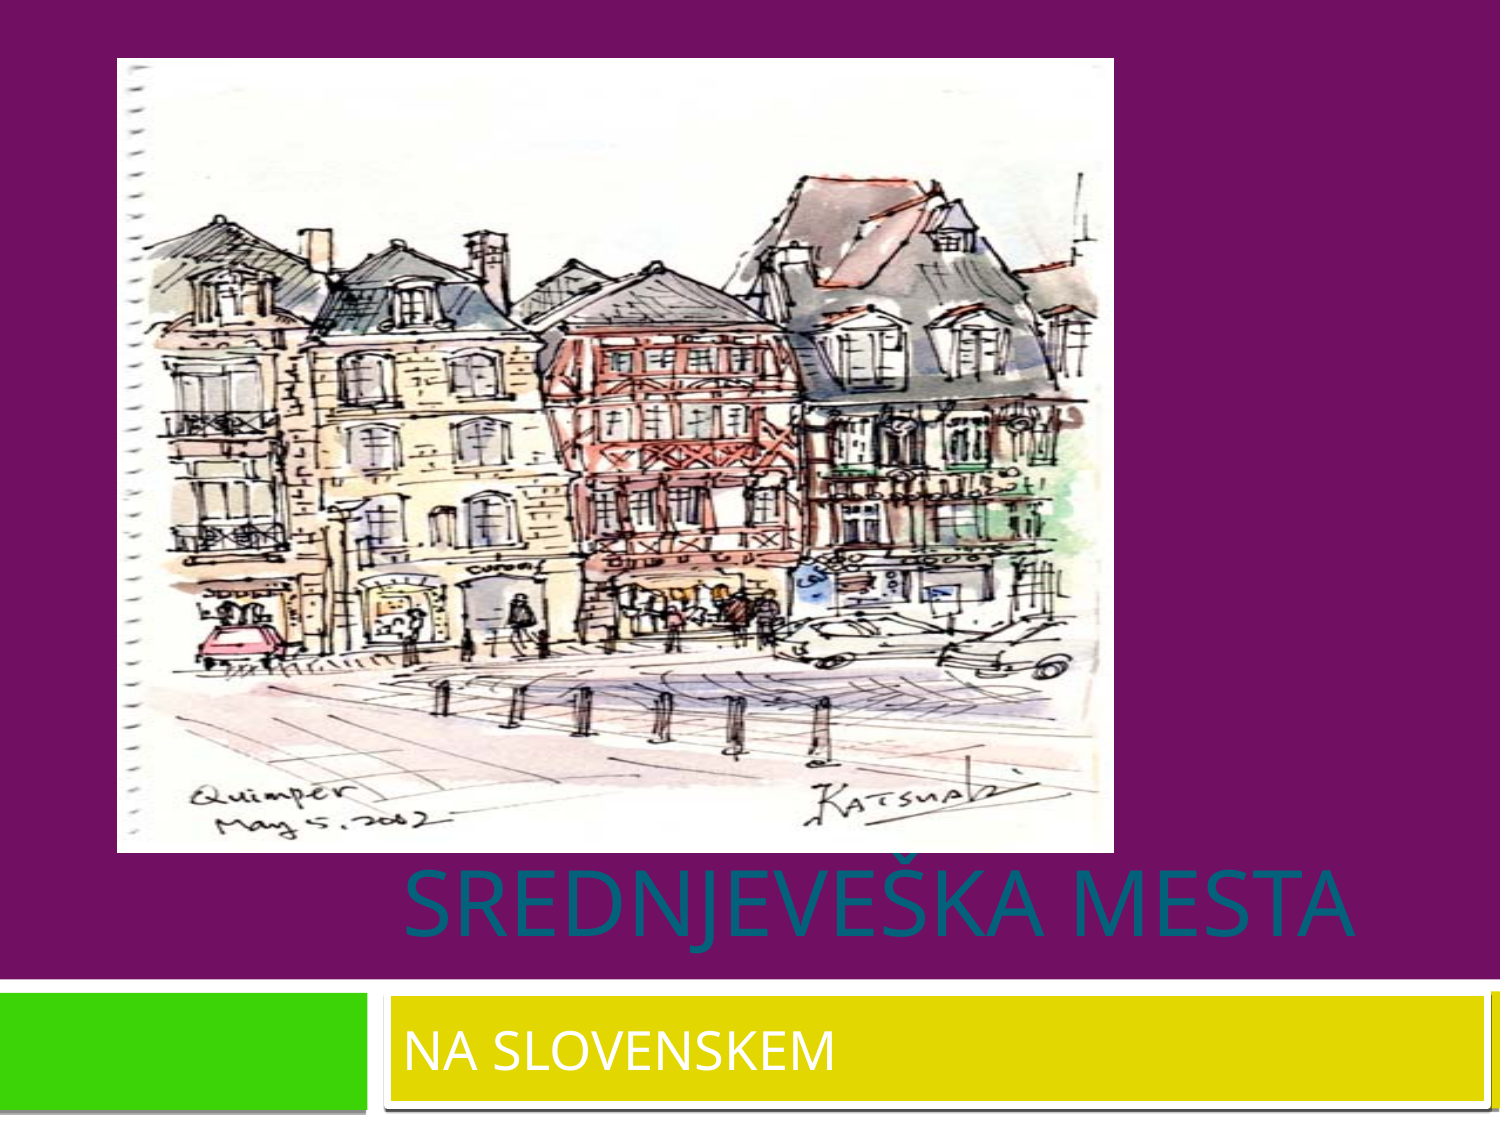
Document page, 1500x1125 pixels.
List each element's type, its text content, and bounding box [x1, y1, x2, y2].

picture [117, 58, 1114, 854]
subtitle NA SLOVENSKEM [387, 992, 1488, 1105]
title Srednjeveška mesta [387, 662, 1450, 963]
